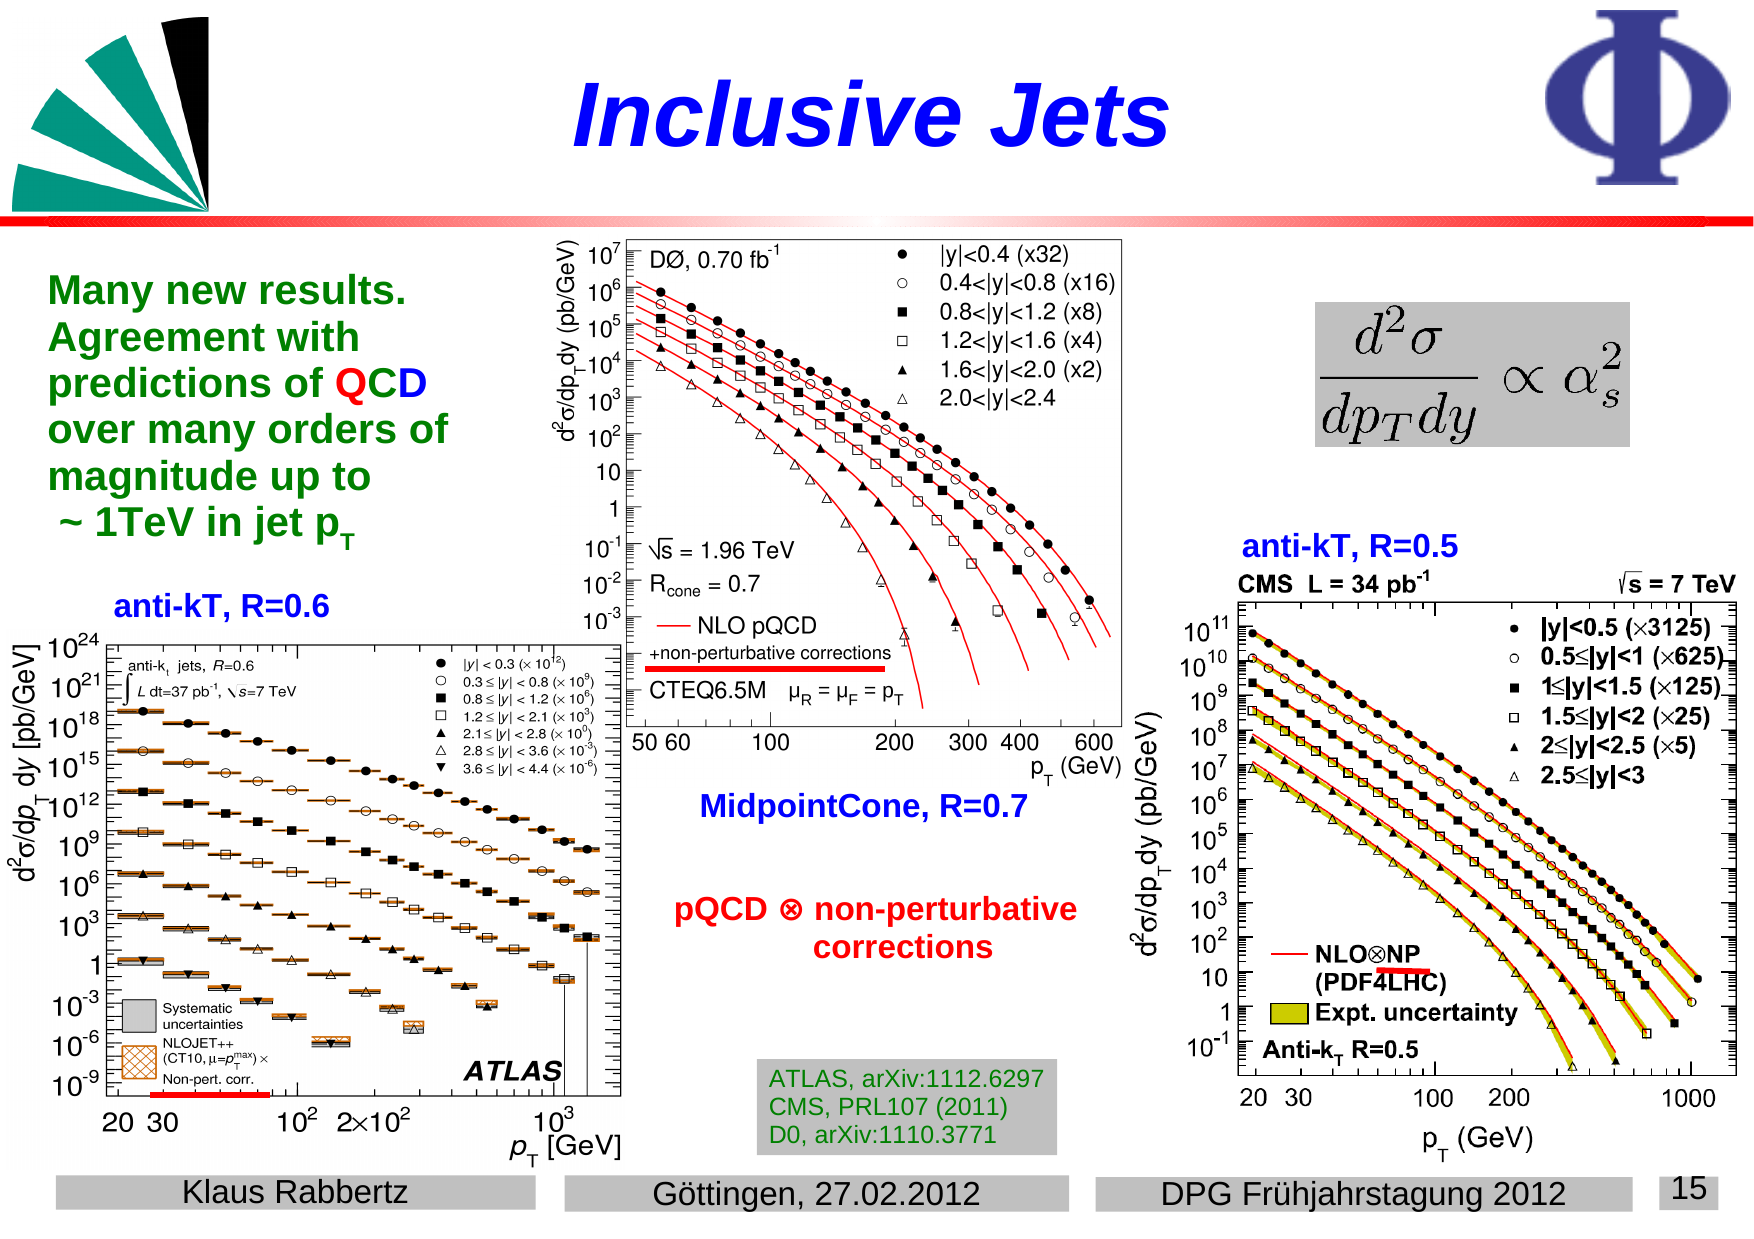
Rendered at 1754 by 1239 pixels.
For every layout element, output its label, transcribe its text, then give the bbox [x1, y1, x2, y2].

picture [12, 17, 209, 214]
title Inclusive Jets [220, 16, 1525, 213]
picture [1125, 567, 1745, 1168]
text_box MidpointCone, R=0.7 [687, 782, 1042, 831]
text_box pQCD ⊗ non-perturbative corrections [662, 883, 1090, 972]
picture [1545, 10, 1731, 185]
text_box anti-kT, R=0.5 [1230, 521, 1471, 571]
text_box anti-kT, R=0.6 [101, 581, 343, 631]
text_box ATLAS, arXiv:1112.6297 CMS, PRL107 (2011) D0, arXiv:1110.3771 [756, 1059, 1057, 1156]
picture [1315, 301, 1631, 447]
picture [6, 234, 1124, 1170]
text_box Many new results. Agreement with predictions of QCD over many orders of magnitude up to ~ 1TeV in jet pT [35, 260, 460, 562]
